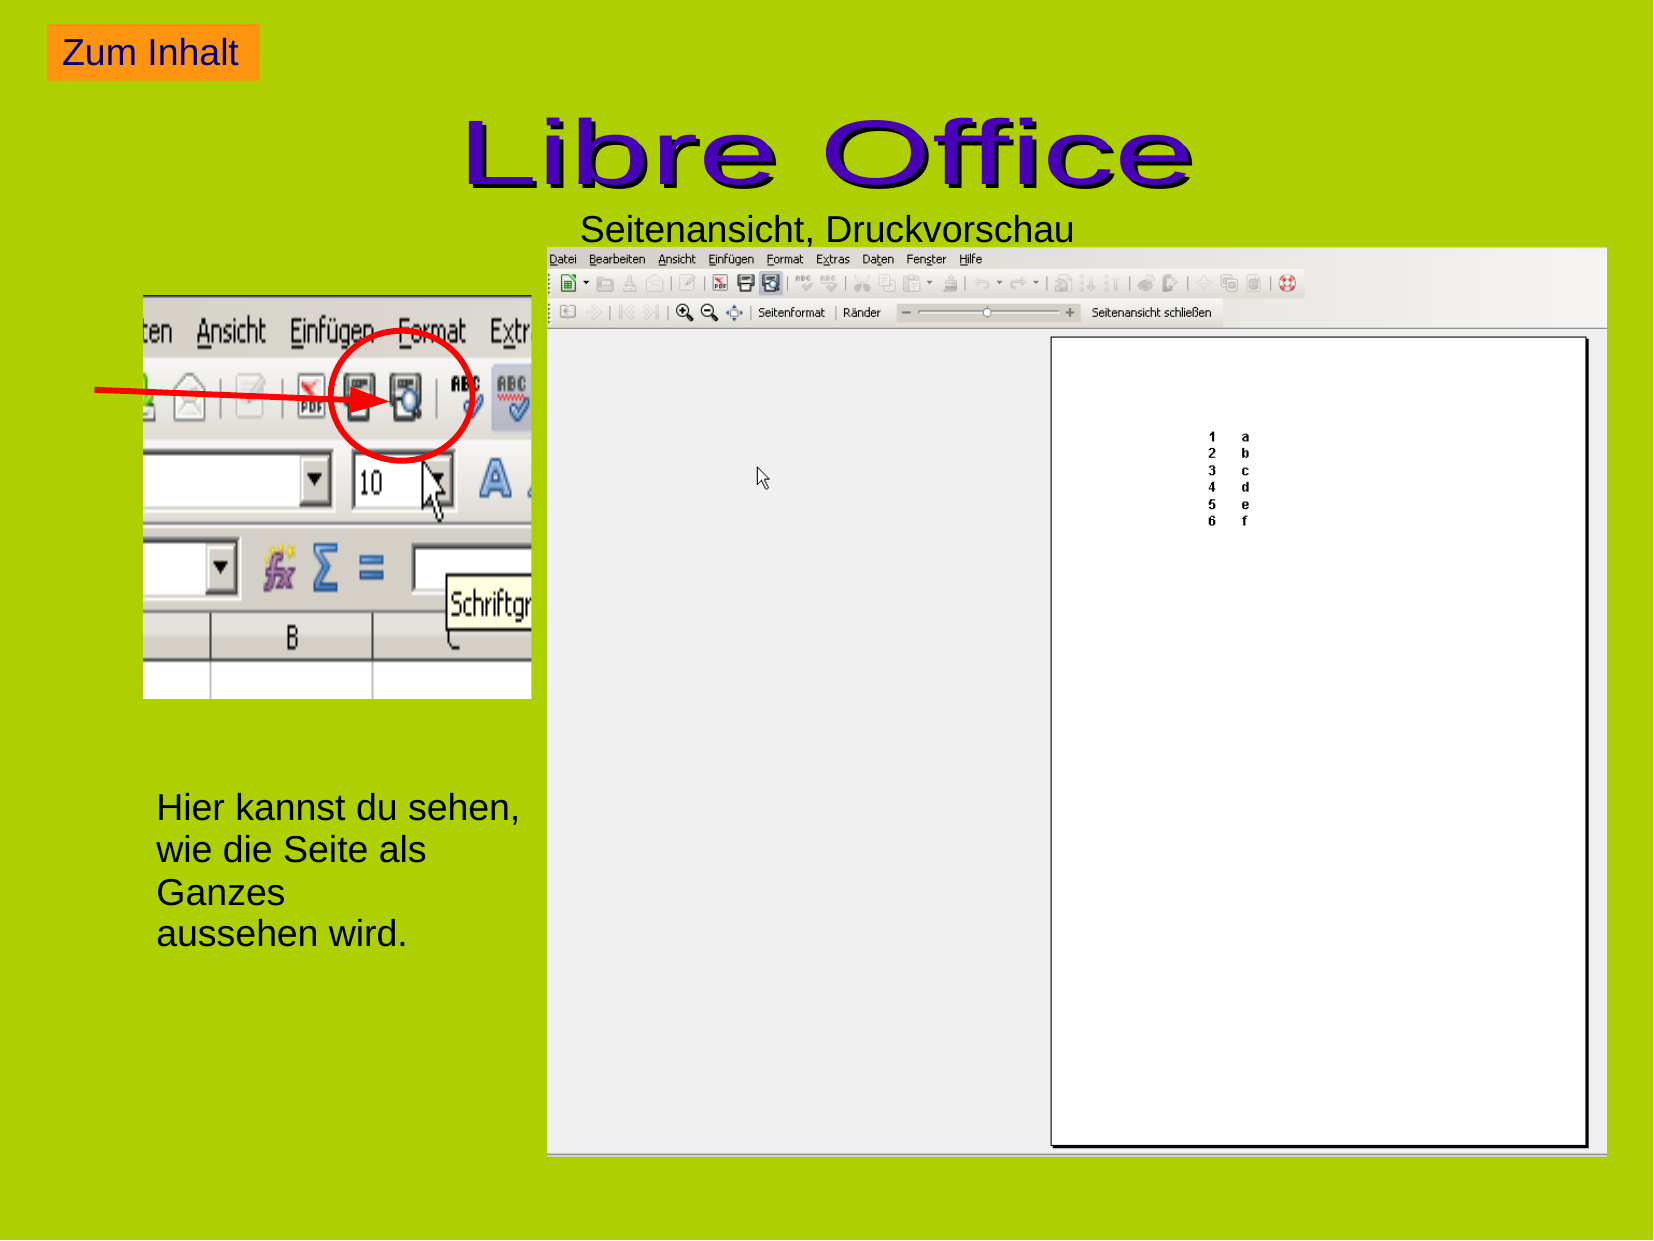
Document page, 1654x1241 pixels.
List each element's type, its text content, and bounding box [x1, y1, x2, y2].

text_box Hier kannst du sehen, wie die Seite als Ganzes aussehen wird. [141, 779, 536, 963]
title Libre Office [82, 49, 1571, 257]
text_box Seitenansicht, Druckvorschau [460, 201, 1205, 258]
picture [334, 334, 469, 457]
text_box Zum Inhalt [47, 23, 260, 81]
picture [143, 295, 532, 699]
picture [547, 247, 1607, 1158]
